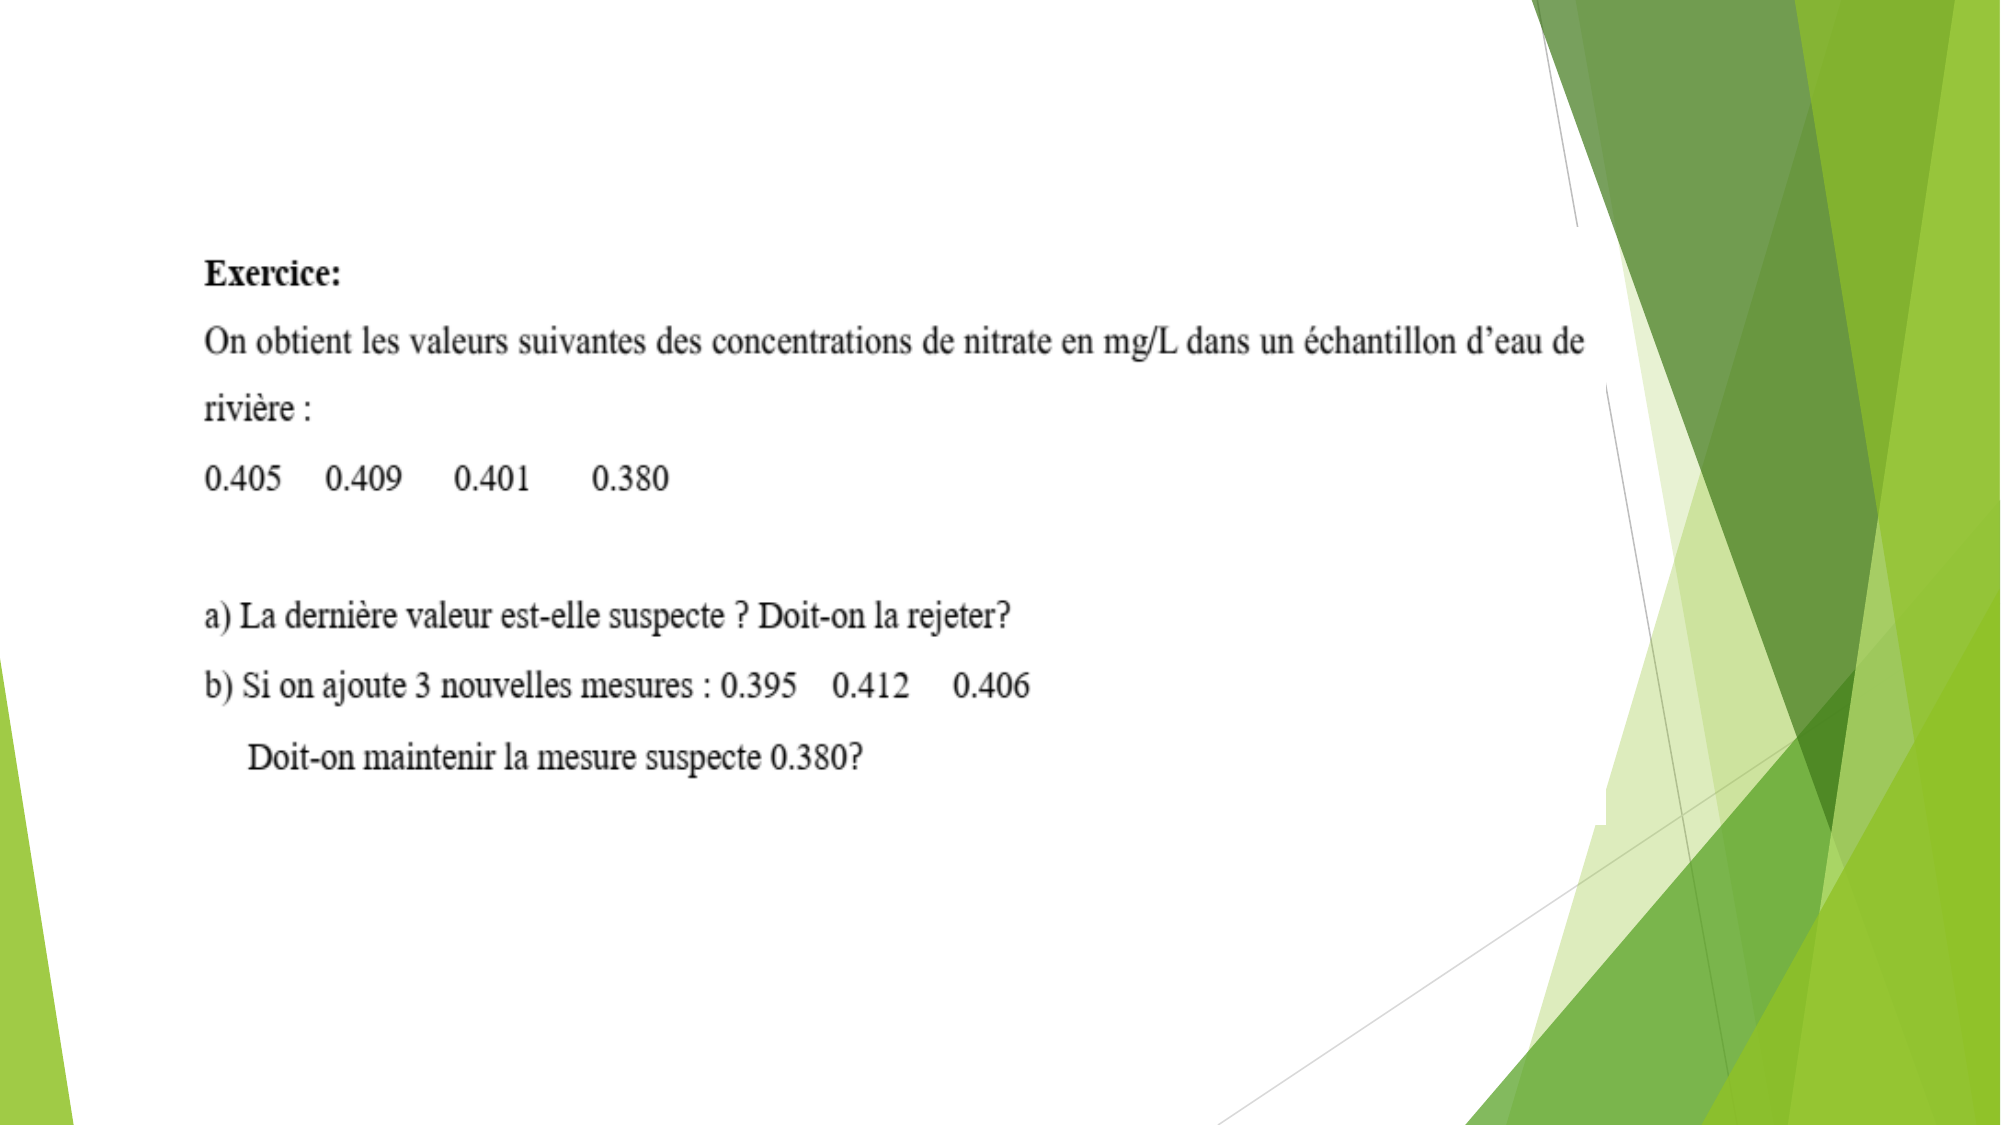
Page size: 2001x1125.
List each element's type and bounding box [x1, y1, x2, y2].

picture [181, 227, 1606, 826]
